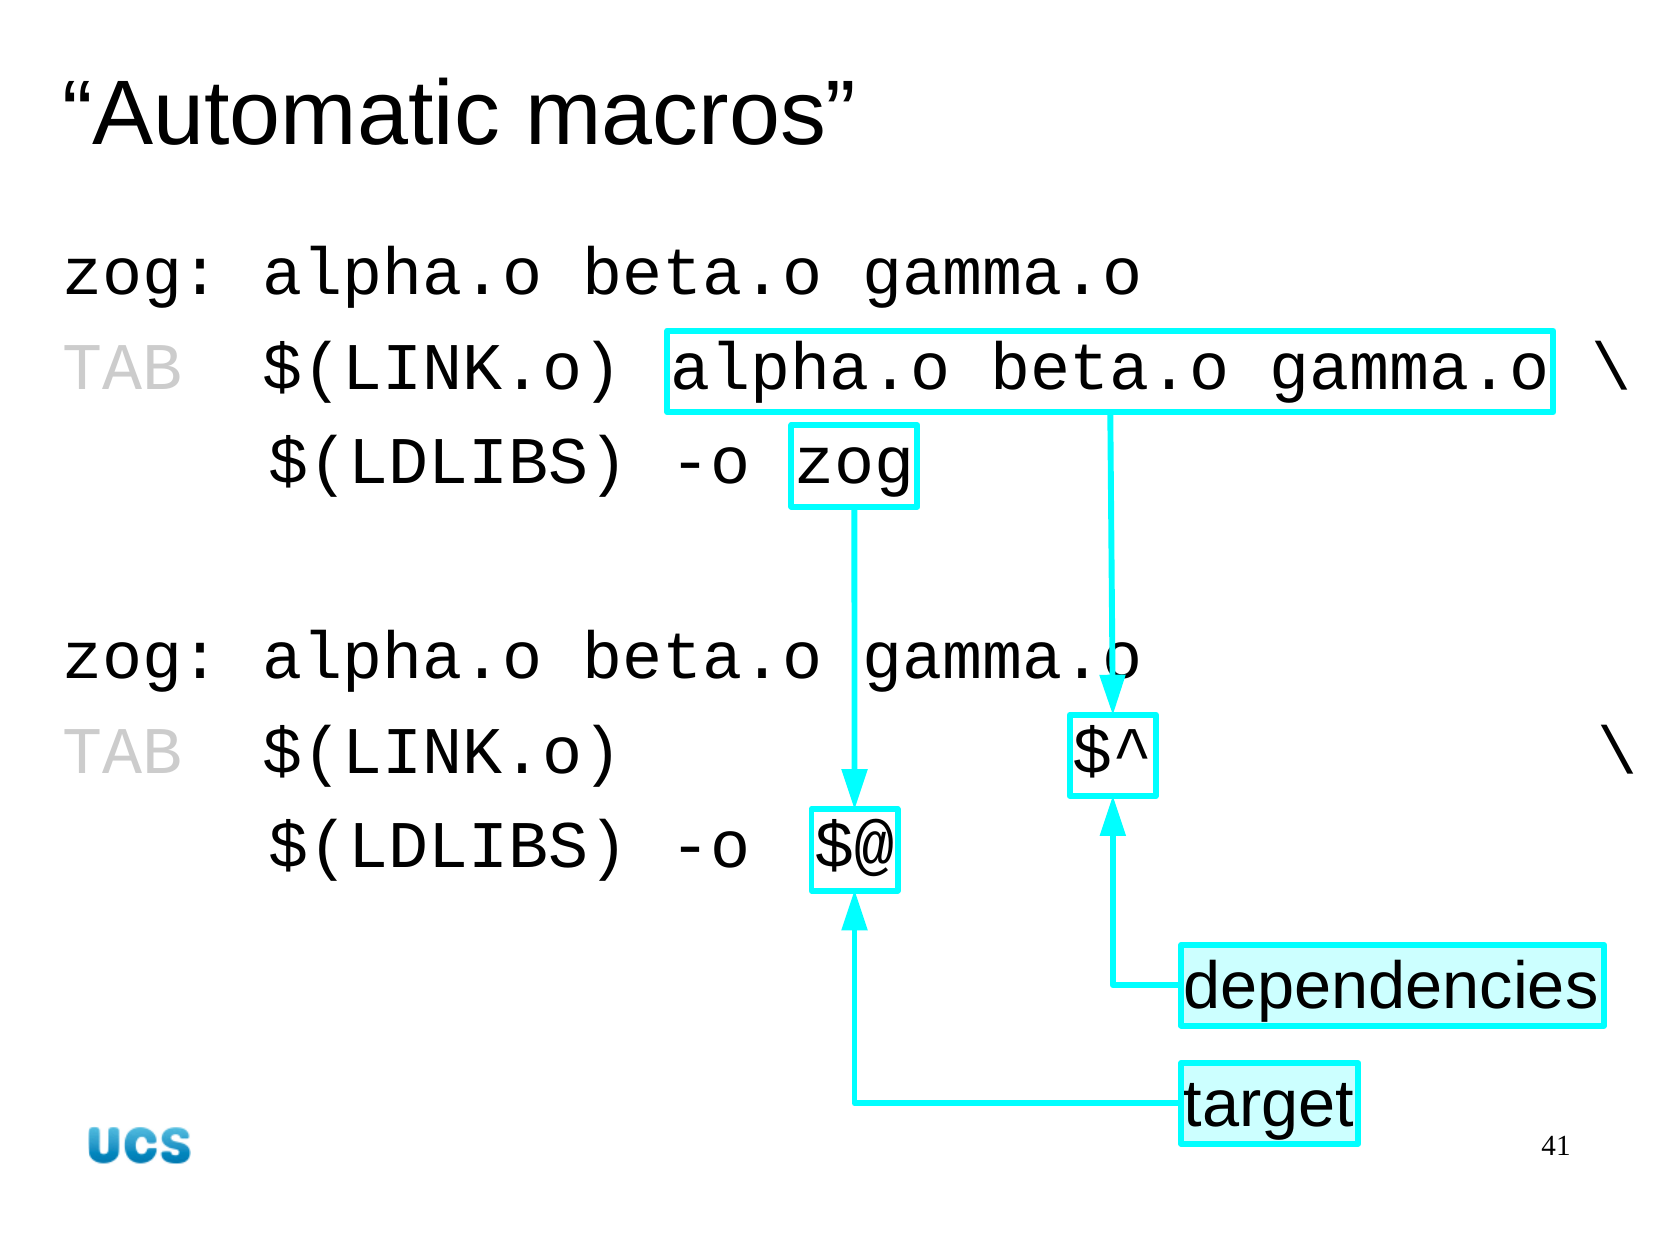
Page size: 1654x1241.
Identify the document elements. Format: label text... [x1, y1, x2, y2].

text_box zog [59, 620, 177, 702]
text_box \ [1594, 714, 1641, 797]
text_box TAB [59, 330, 186, 413]
text_box -o [667, 809, 754, 891]
text_box $^ [1069, 714, 1156, 797]
text_box -o [667, 425, 754, 507]
text_box alpha.o beta.o gamma.o [259, 236, 1146, 318]
text_box $(LINK.o) [259, 330, 626, 413]
text_box : [177, 620, 224, 702]
text_box alpha.o beta.o gamma.o [1116, 620, 1146, 702]
text_box “Automatic macros” [59, 59, 861, 168]
text_box zog [791, 425, 918, 507]
text_box $@ [811, 809, 898, 891]
text_box $(LINK.o) [259, 714, 626, 797]
text_box target [1181, 1062, 1359, 1144]
text_box alpha.o beta.o gamma.o [259, 620, 851, 702]
text_box $(LDLIBS) [265, 809, 632, 891]
text_box \ [1588, 330, 1635, 413]
text_box alpha.o beta.o gamma.o [667, 330, 1554, 413]
picture [88, 1126, 191, 1165]
text_box TAB [59, 714, 186, 797]
text_box : [177, 236, 224, 318]
text_box alpha.o beta.o gamma.o [858, 620, 1109, 702]
text_box zog [59, 236, 177, 318]
text_box dependencies [1181, 944, 1605, 1026]
text_box $(LDLIBS) [265, 425, 632, 507]
